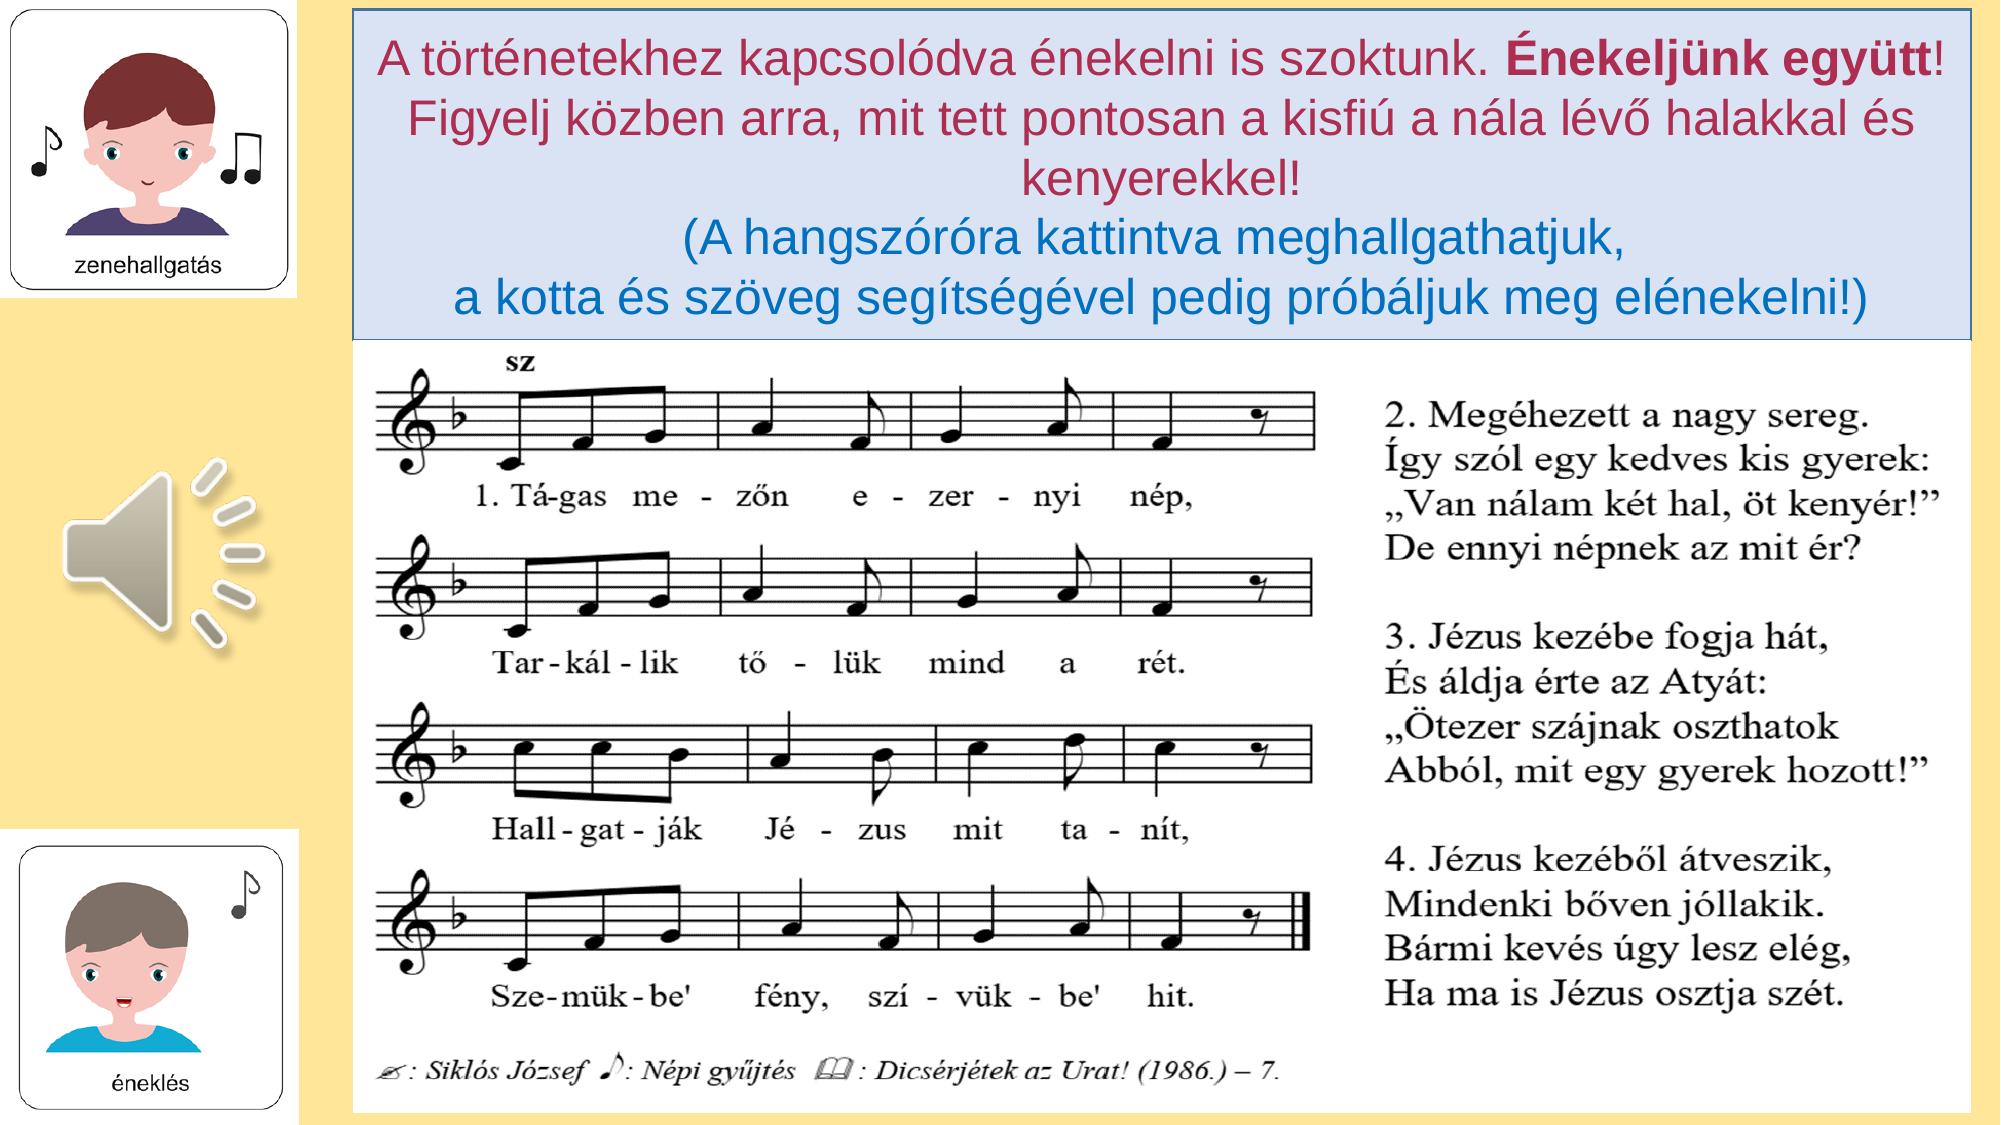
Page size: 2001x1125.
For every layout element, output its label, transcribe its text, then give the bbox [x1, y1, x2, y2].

picture [0, 829, 299, 1125]
picture [353, 340, 1971, 1113]
text_box A történetekhez kapcsolódva énekelni is szoktunk. Énekeljünk együtt! Figyelj közben arra, mit tett pontosan a kisfiú a nála lévő halakkal és kenyerekkel! (A hangszóróra kattintva meghallgathatjuk, a kotta és szöveg segítségével pedig próbáljuk meg elénekelni!) [353, 9, 1971, 340]
picture [0, 0, 297, 298]
picture [62, 452, 278, 667]
